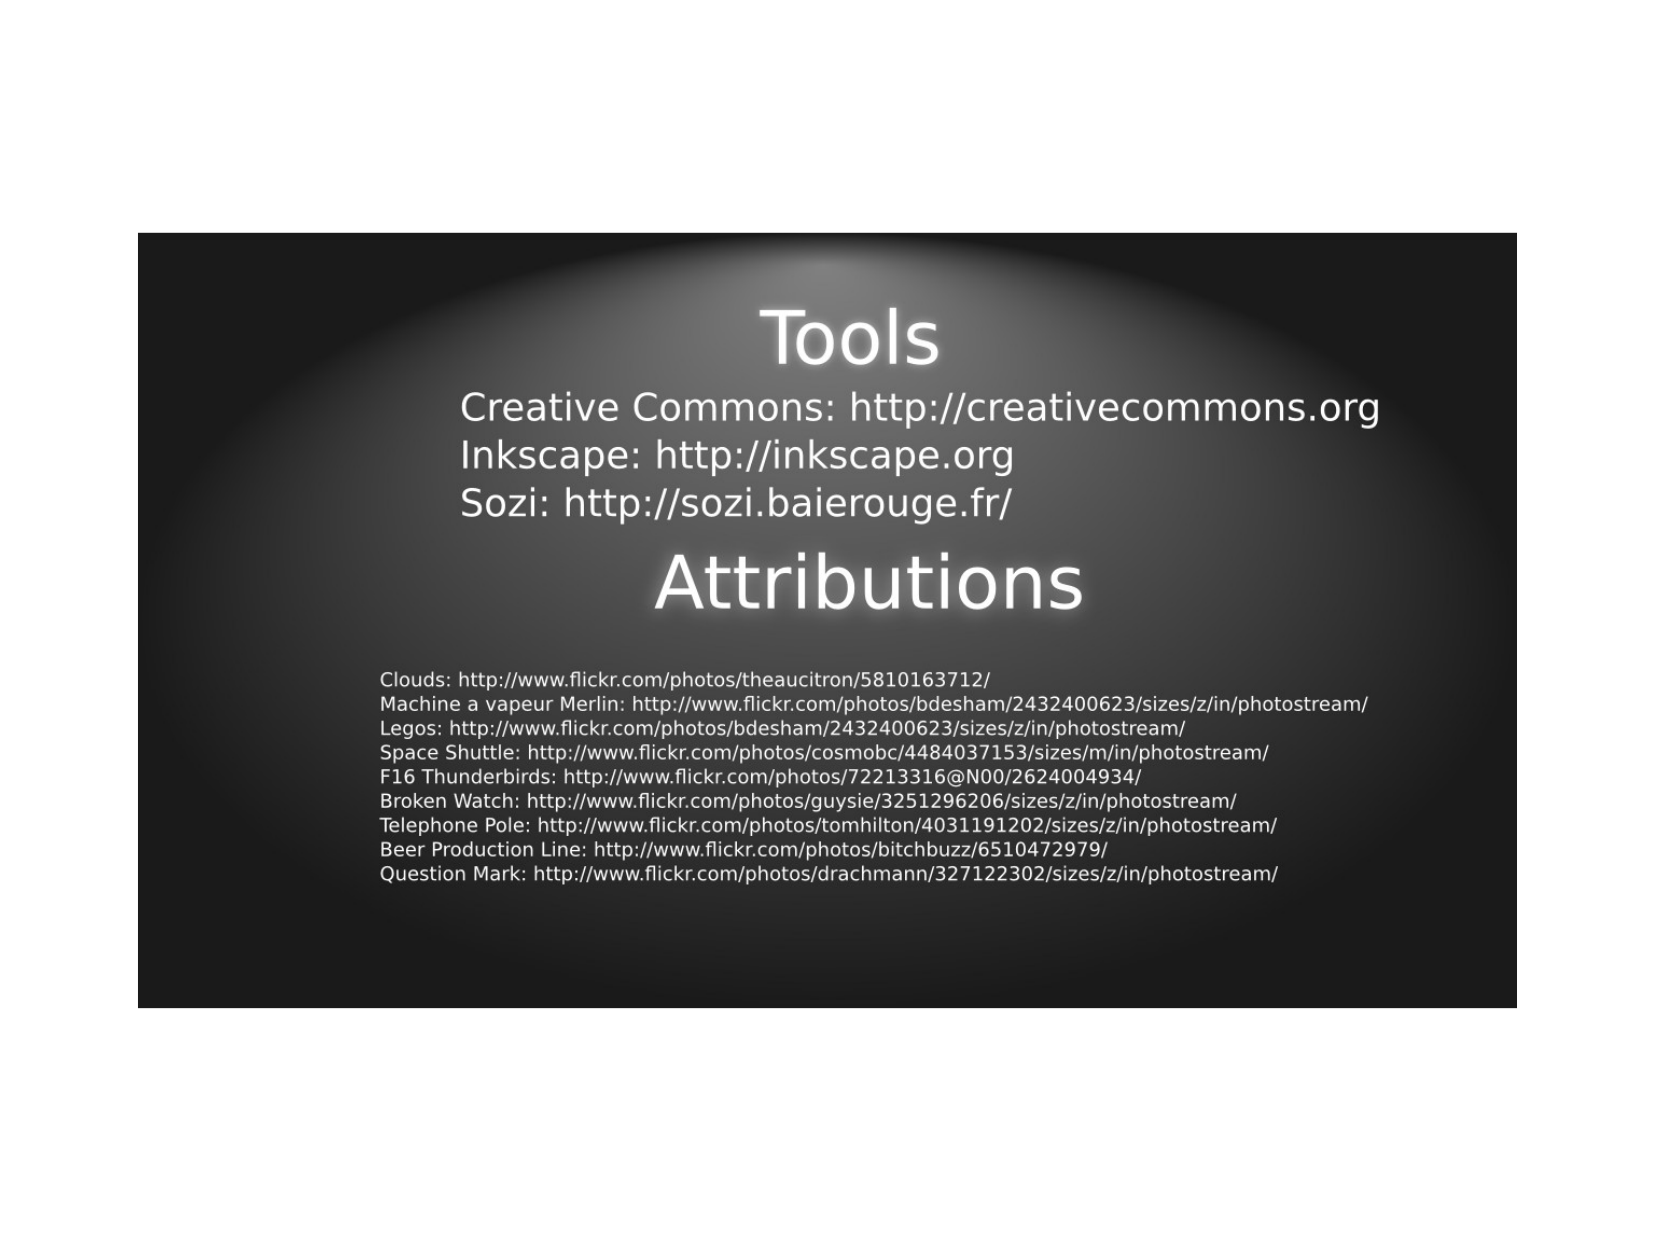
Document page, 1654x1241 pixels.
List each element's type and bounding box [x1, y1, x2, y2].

picture [0, 155, 1654, 1086]
